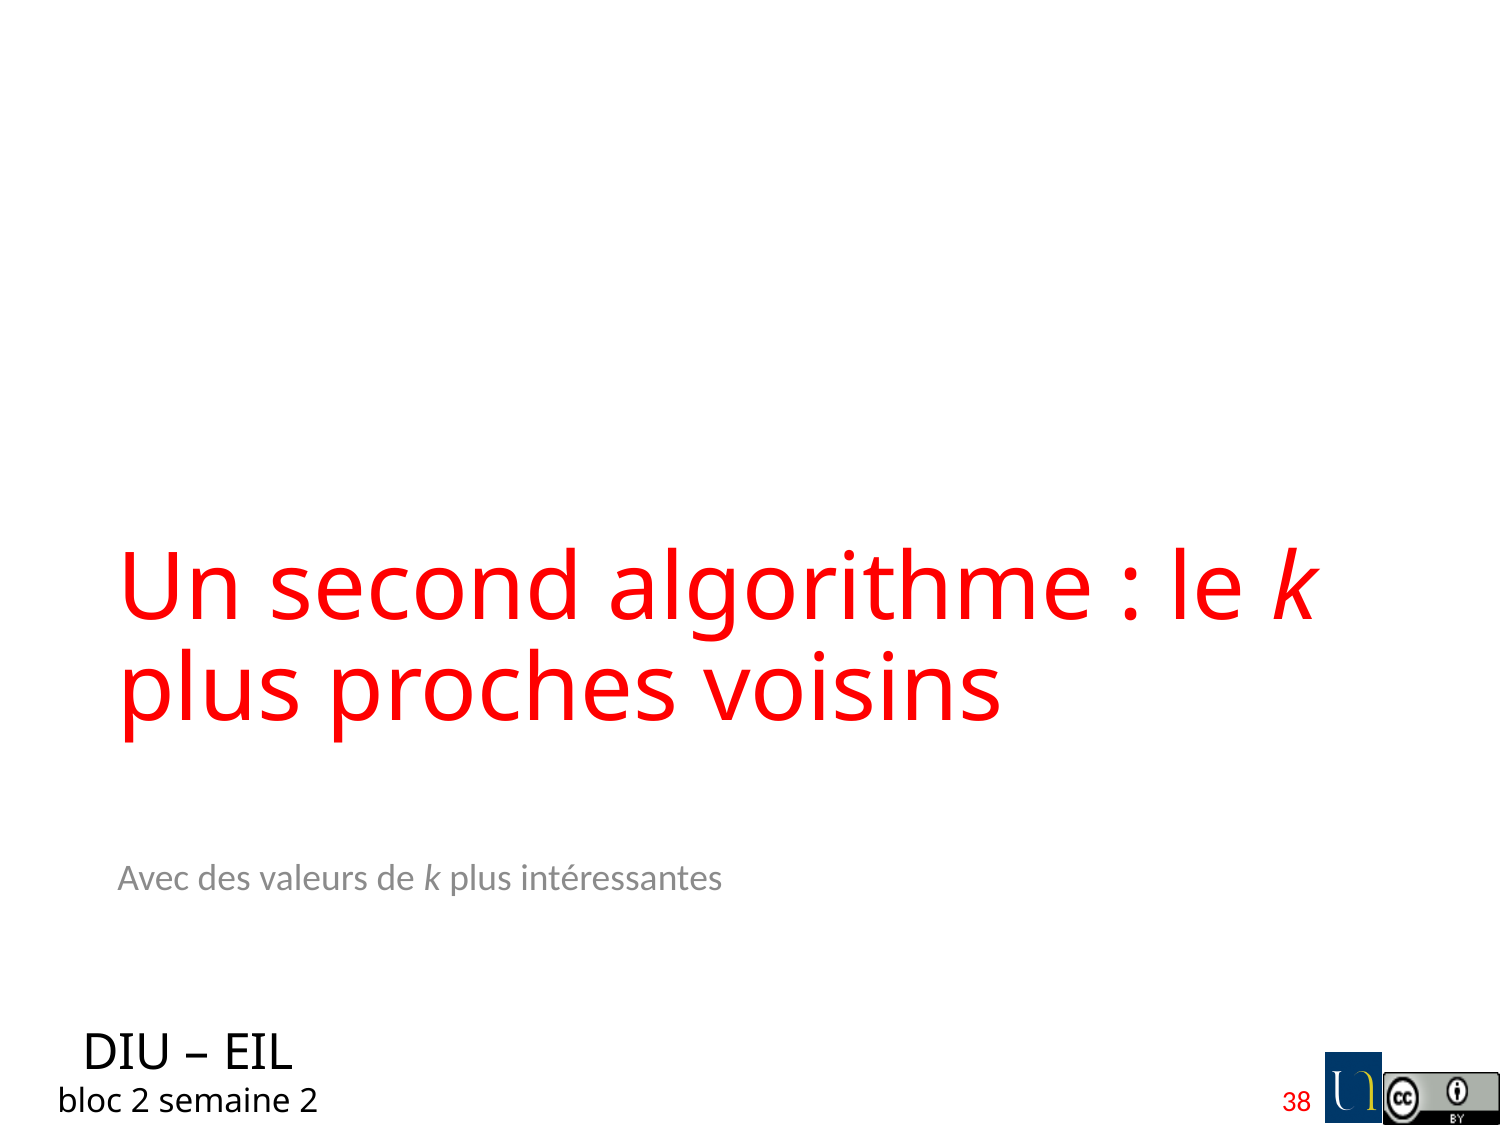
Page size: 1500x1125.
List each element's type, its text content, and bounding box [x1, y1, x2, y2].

slide_number <numéro> [1240, 1070, 1327, 1125]
picture [1383, 1072, 1500, 1125]
title Un second algorithme : le k plus proches voisins [102, 280, 1397, 749]
picture [1325, 1052, 1382, 1123]
list Avec des valeurs de k plus intéressantes [102, 850, 1397, 999]
